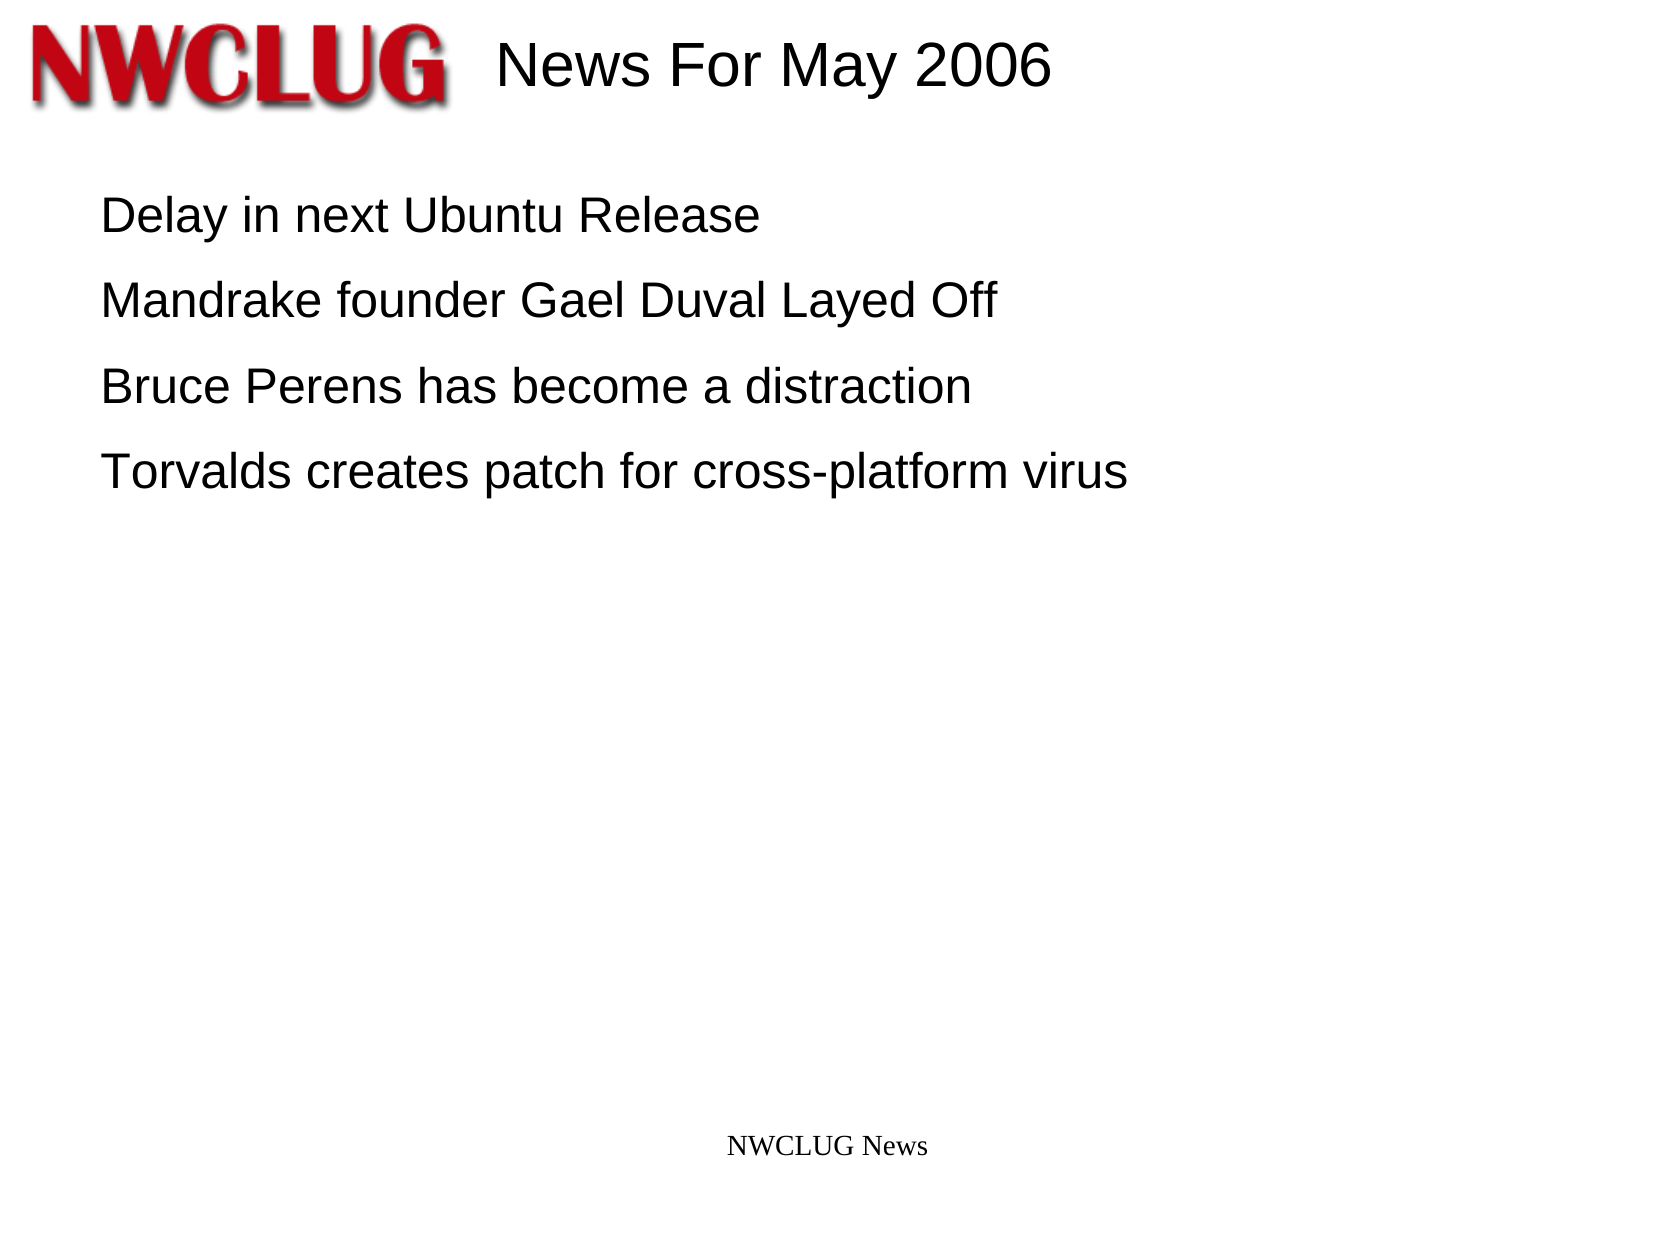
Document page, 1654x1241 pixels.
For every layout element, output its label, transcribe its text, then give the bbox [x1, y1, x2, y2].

list Delay in next Ubuntu Release Mandrake founder Gael Duval Layed Off Bruce Perens has become a distraction Torvalds creates patch for cross-platform virus [82, 187, 1571, 1109]
title News For May 2006 [495, 17, 1613, 113]
picture [5, 5, 480, 156]
